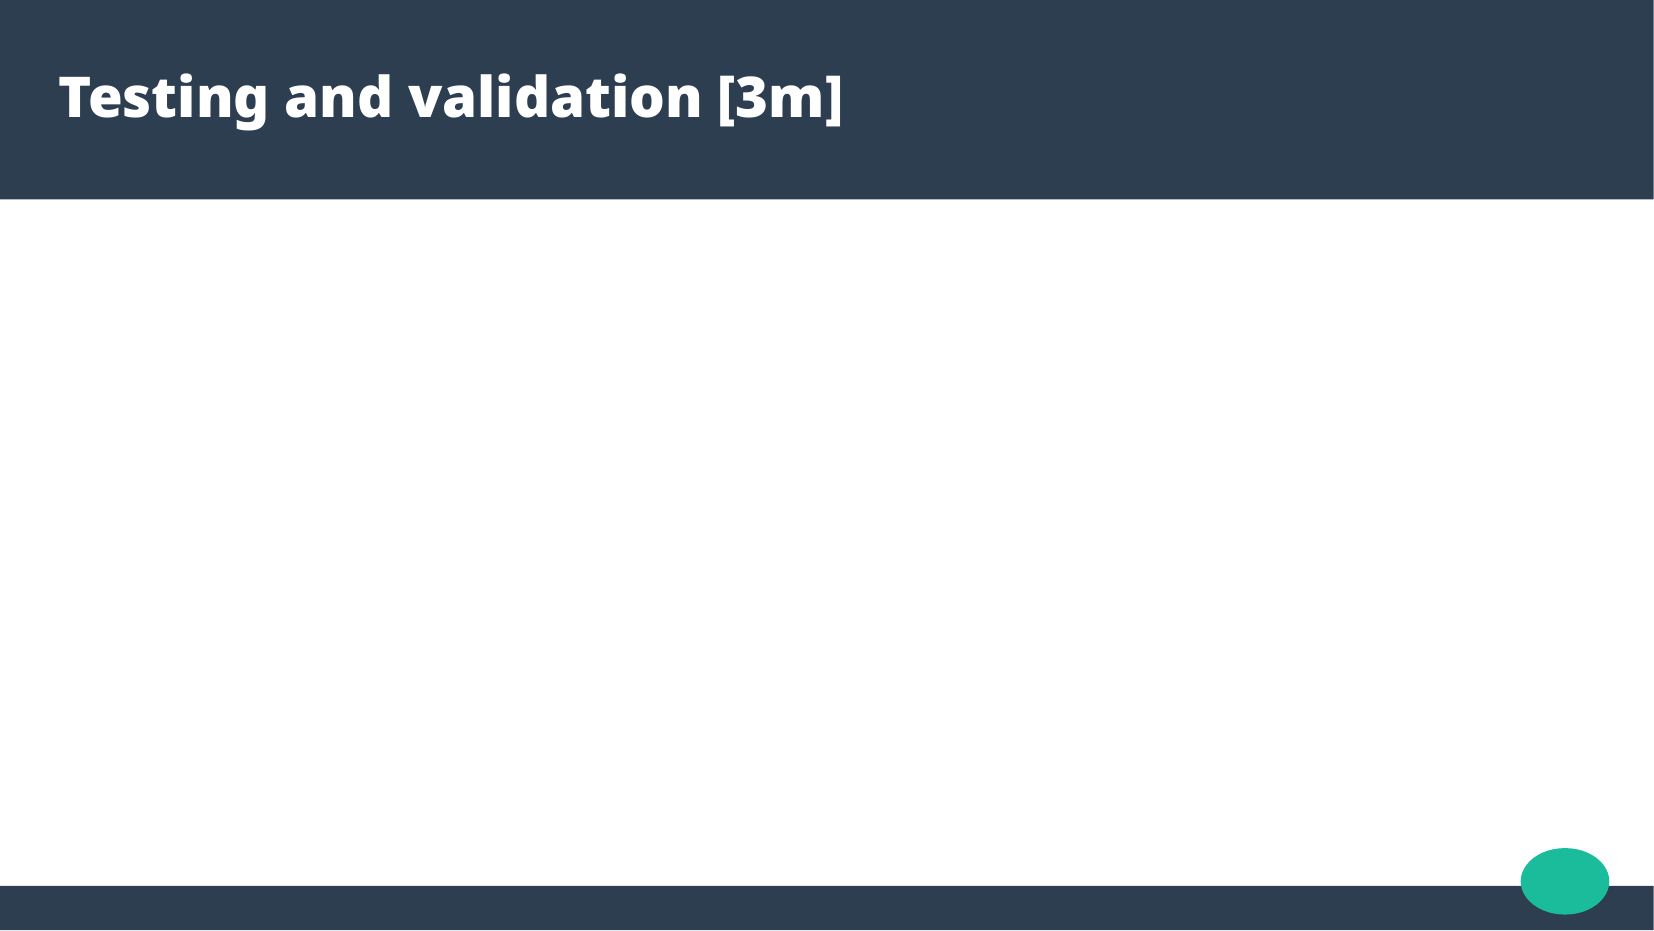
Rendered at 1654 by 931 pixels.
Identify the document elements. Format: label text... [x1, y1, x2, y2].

title Testing and validation [3m] [59, 37, 1595, 155]
